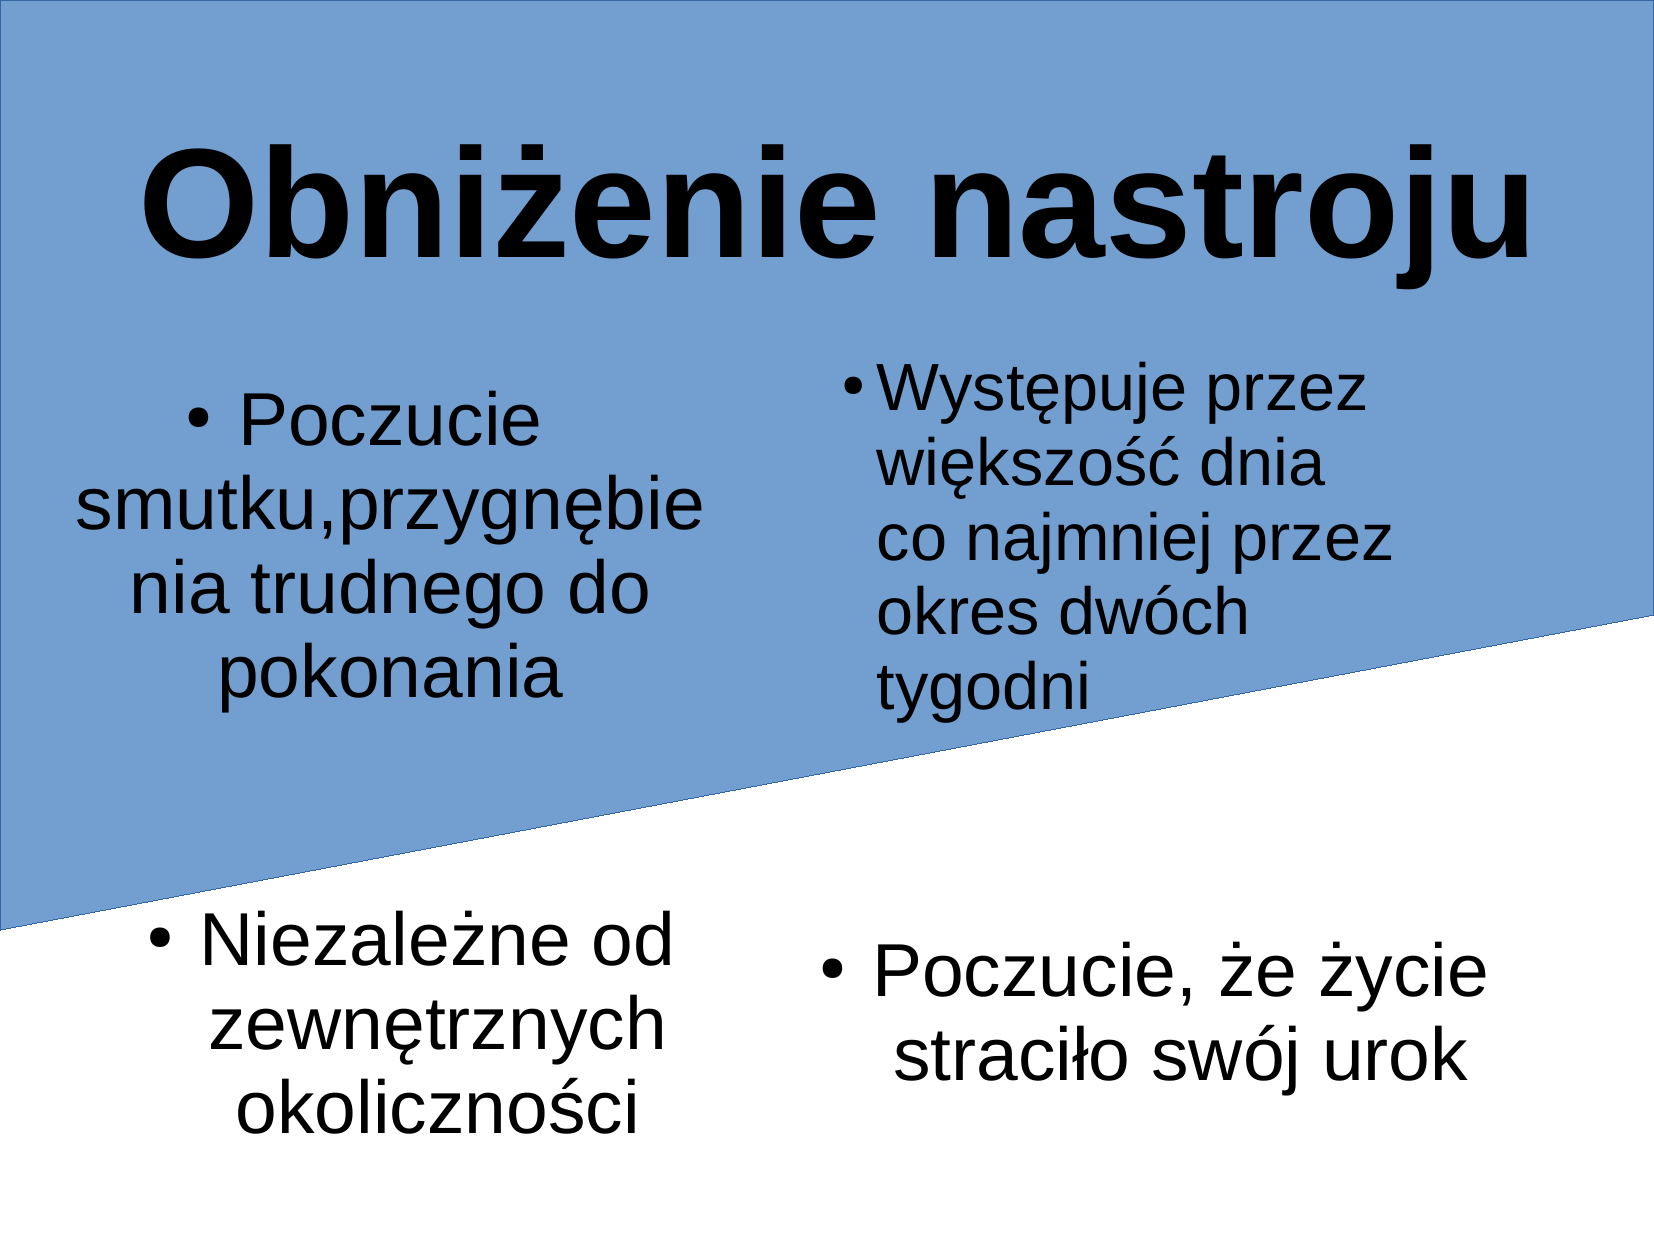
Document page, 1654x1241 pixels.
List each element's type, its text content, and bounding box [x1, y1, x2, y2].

title Obniżenie nastroju [94, 100, 1583, 308]
list Niezależne od zewnętrznych okoliczności [47, 897, 758, 1241]
list Poczucie smutku,przygnębienia trudnego do pokonania [0, 377, 711, 721]
list Poczucie, że życie straciło swój urok [790, 928, 1501, 1241]
text_box Występuje przez większość dnia co najmniej przez okres dwóch tygodni [826, 342, 1418, 733]
